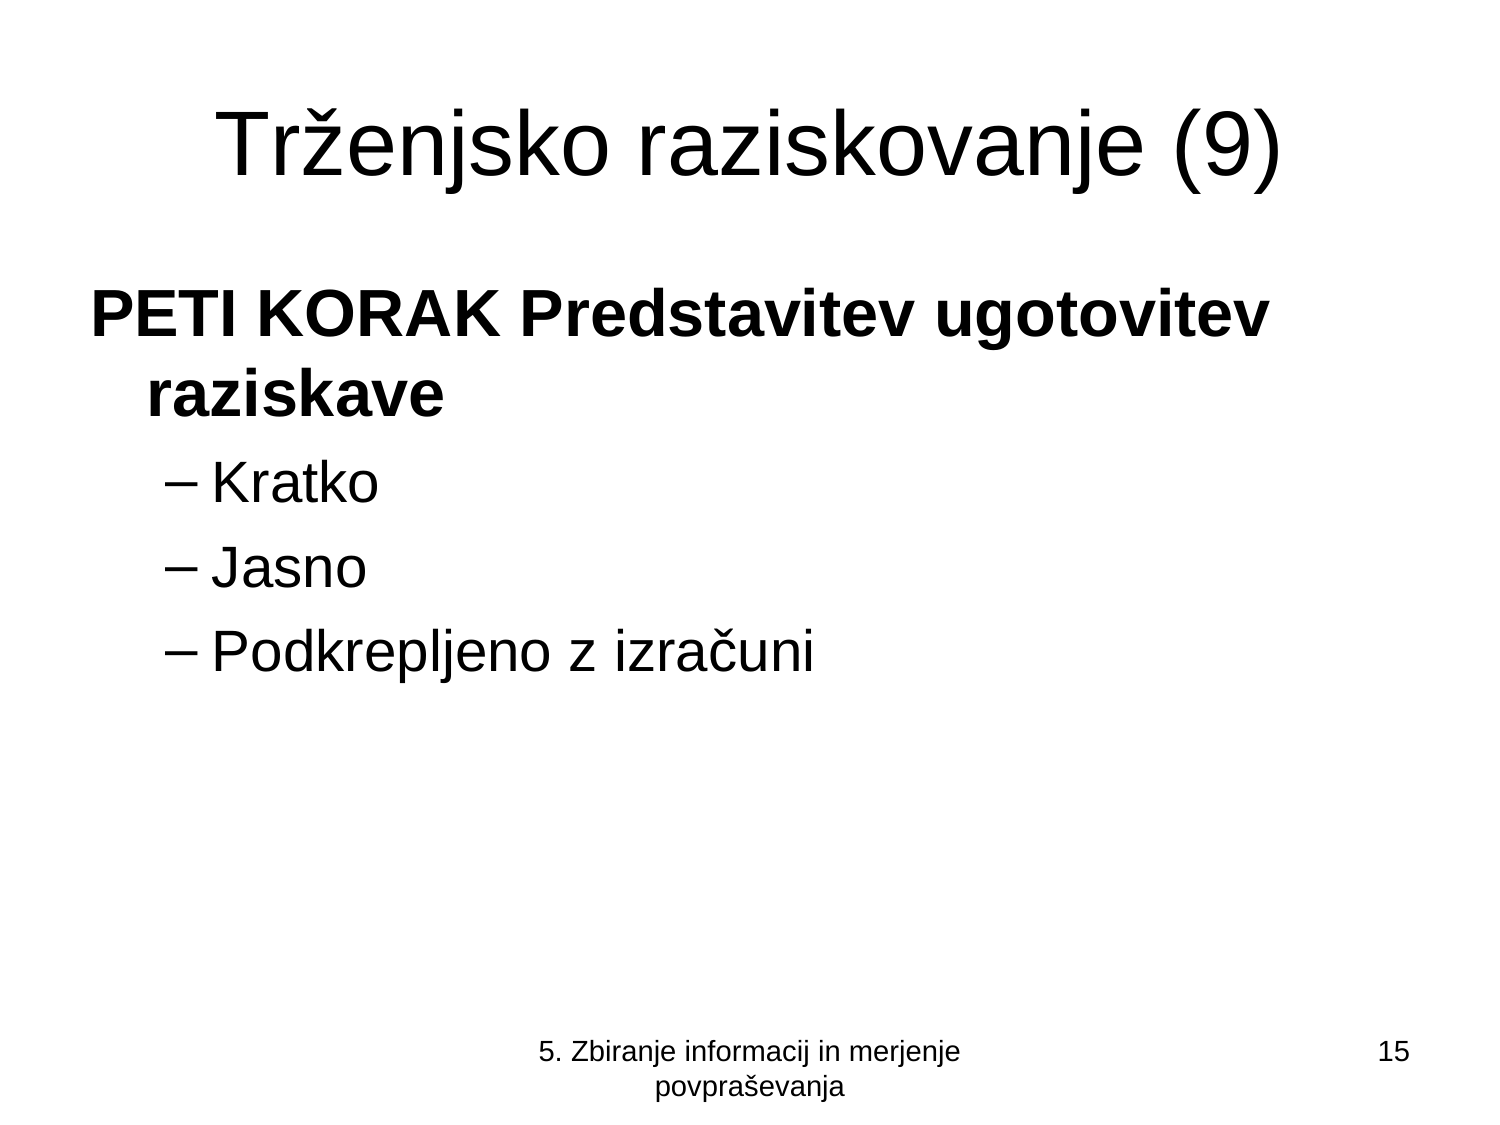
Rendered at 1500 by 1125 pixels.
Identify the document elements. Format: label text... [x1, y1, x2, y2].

text_box 5. Zbiranje informacij in merjenje povpraševanja [512, 1024, 988, 1103]
title Trženjsko raziskovanje (9) [75, 45, 1426, 233]
text_box <number> [1074, 1024, 1426, 1103]
list PETI KORAK Predstavitev ugotovitev raziskave Kratko Jasno Podkrepljeno z izračuni [75, 262, 1426, 1006]
